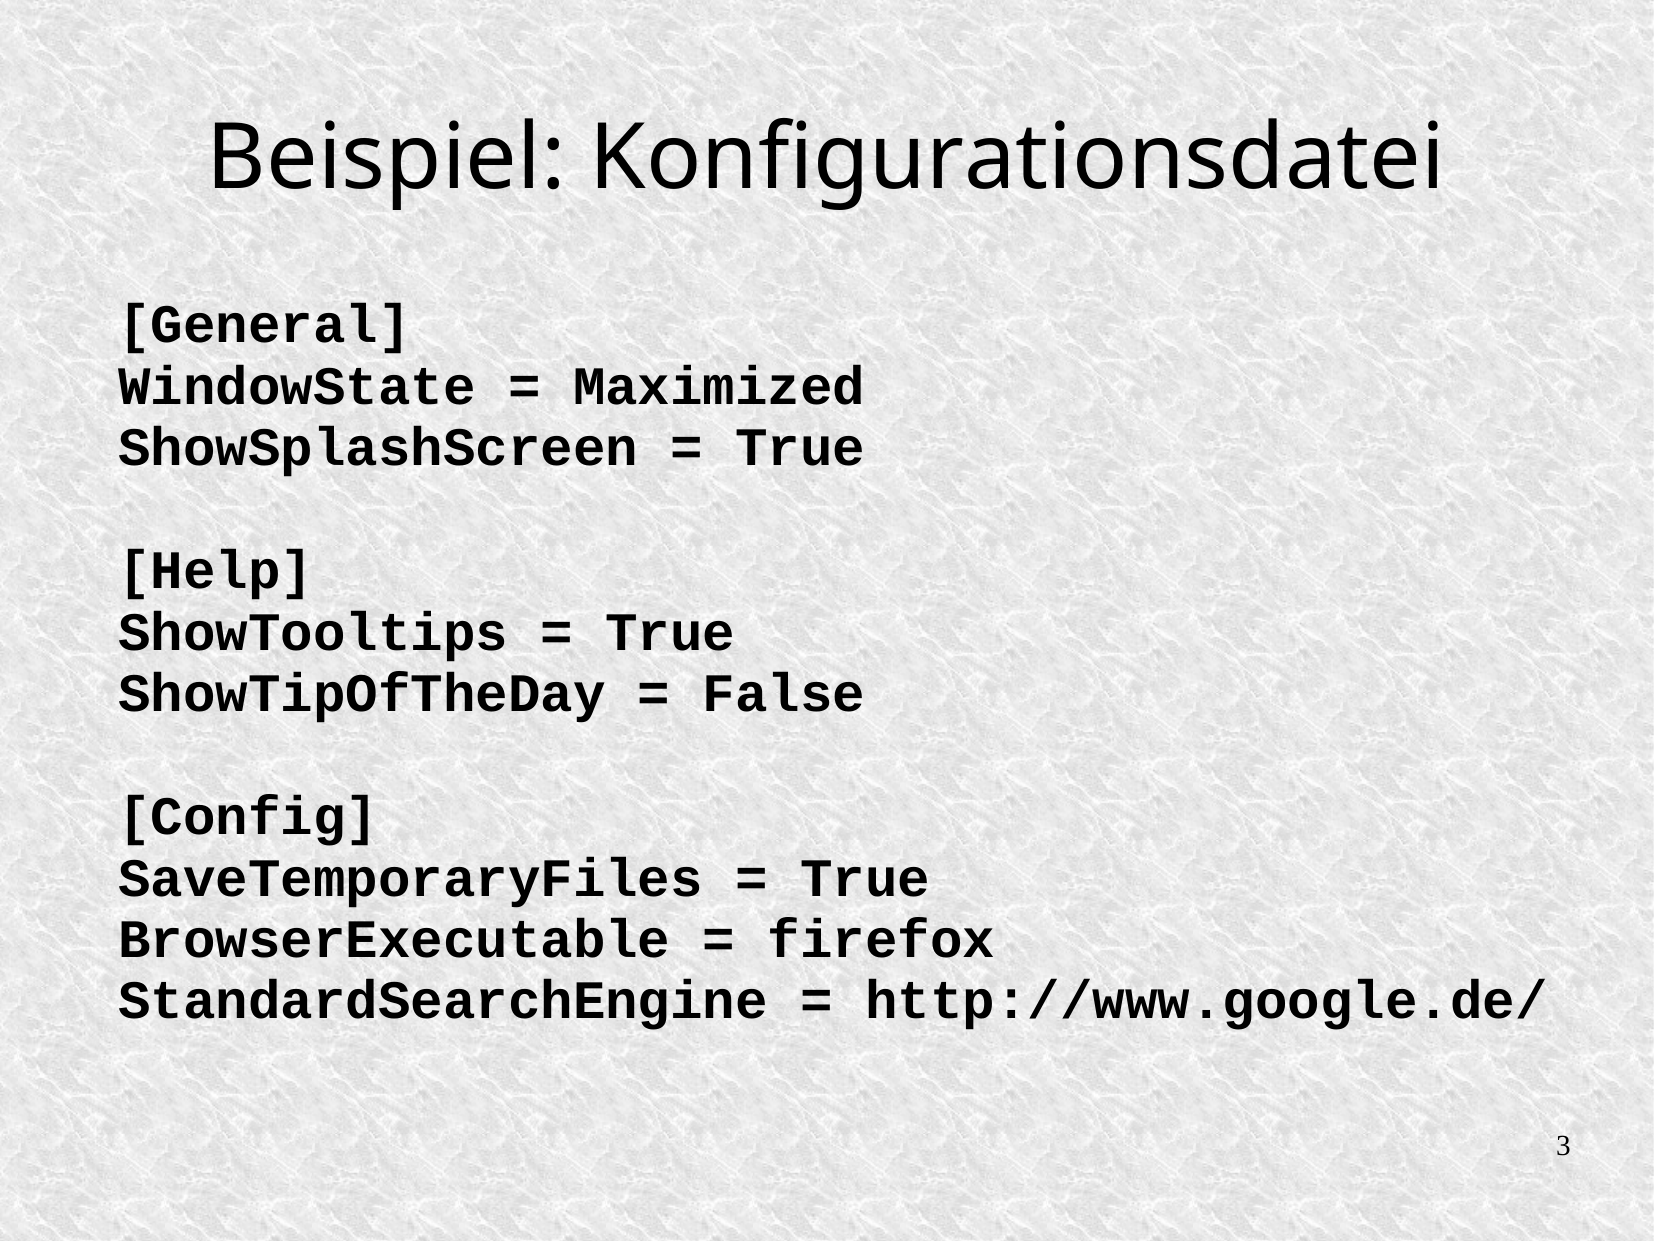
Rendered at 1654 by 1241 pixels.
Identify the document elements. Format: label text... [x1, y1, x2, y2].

picture [0, 0, 1654, 1241]
subtitle [General] WindowState = Maximized ShowSplashScreen = True [Help] ShowTooltips = True ShowTipOfTheDay = False [Config] SaveTemporaryFiles = True BrowserExecutable = firefox StandardSearchEngine = http://www.google.de/ [82, 297, 1571, 1102]
title Beispiel: Konfigurationsdatei [82, 49, 1571, 257]
